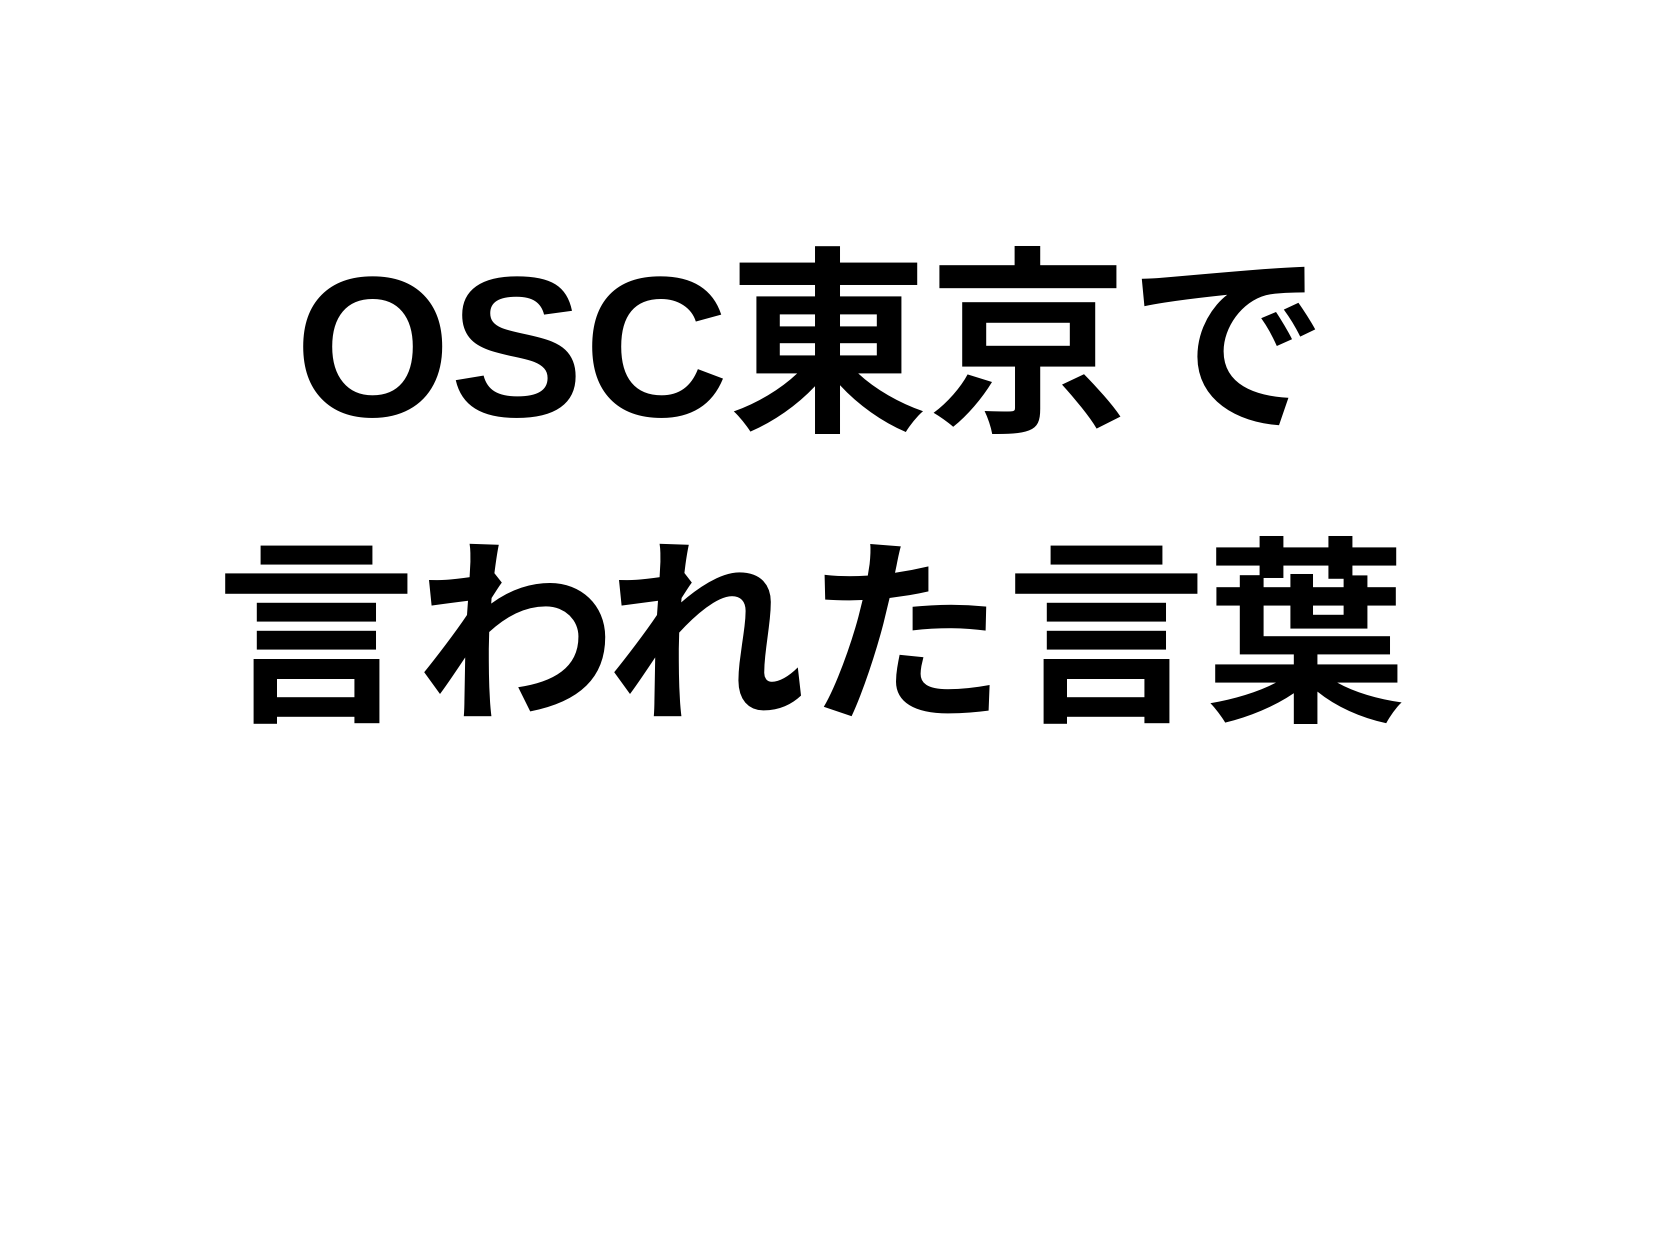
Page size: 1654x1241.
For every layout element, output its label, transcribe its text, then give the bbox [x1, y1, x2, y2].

text_box OSC東京で 言われた言葉 [202, 177, 1418, 616]
